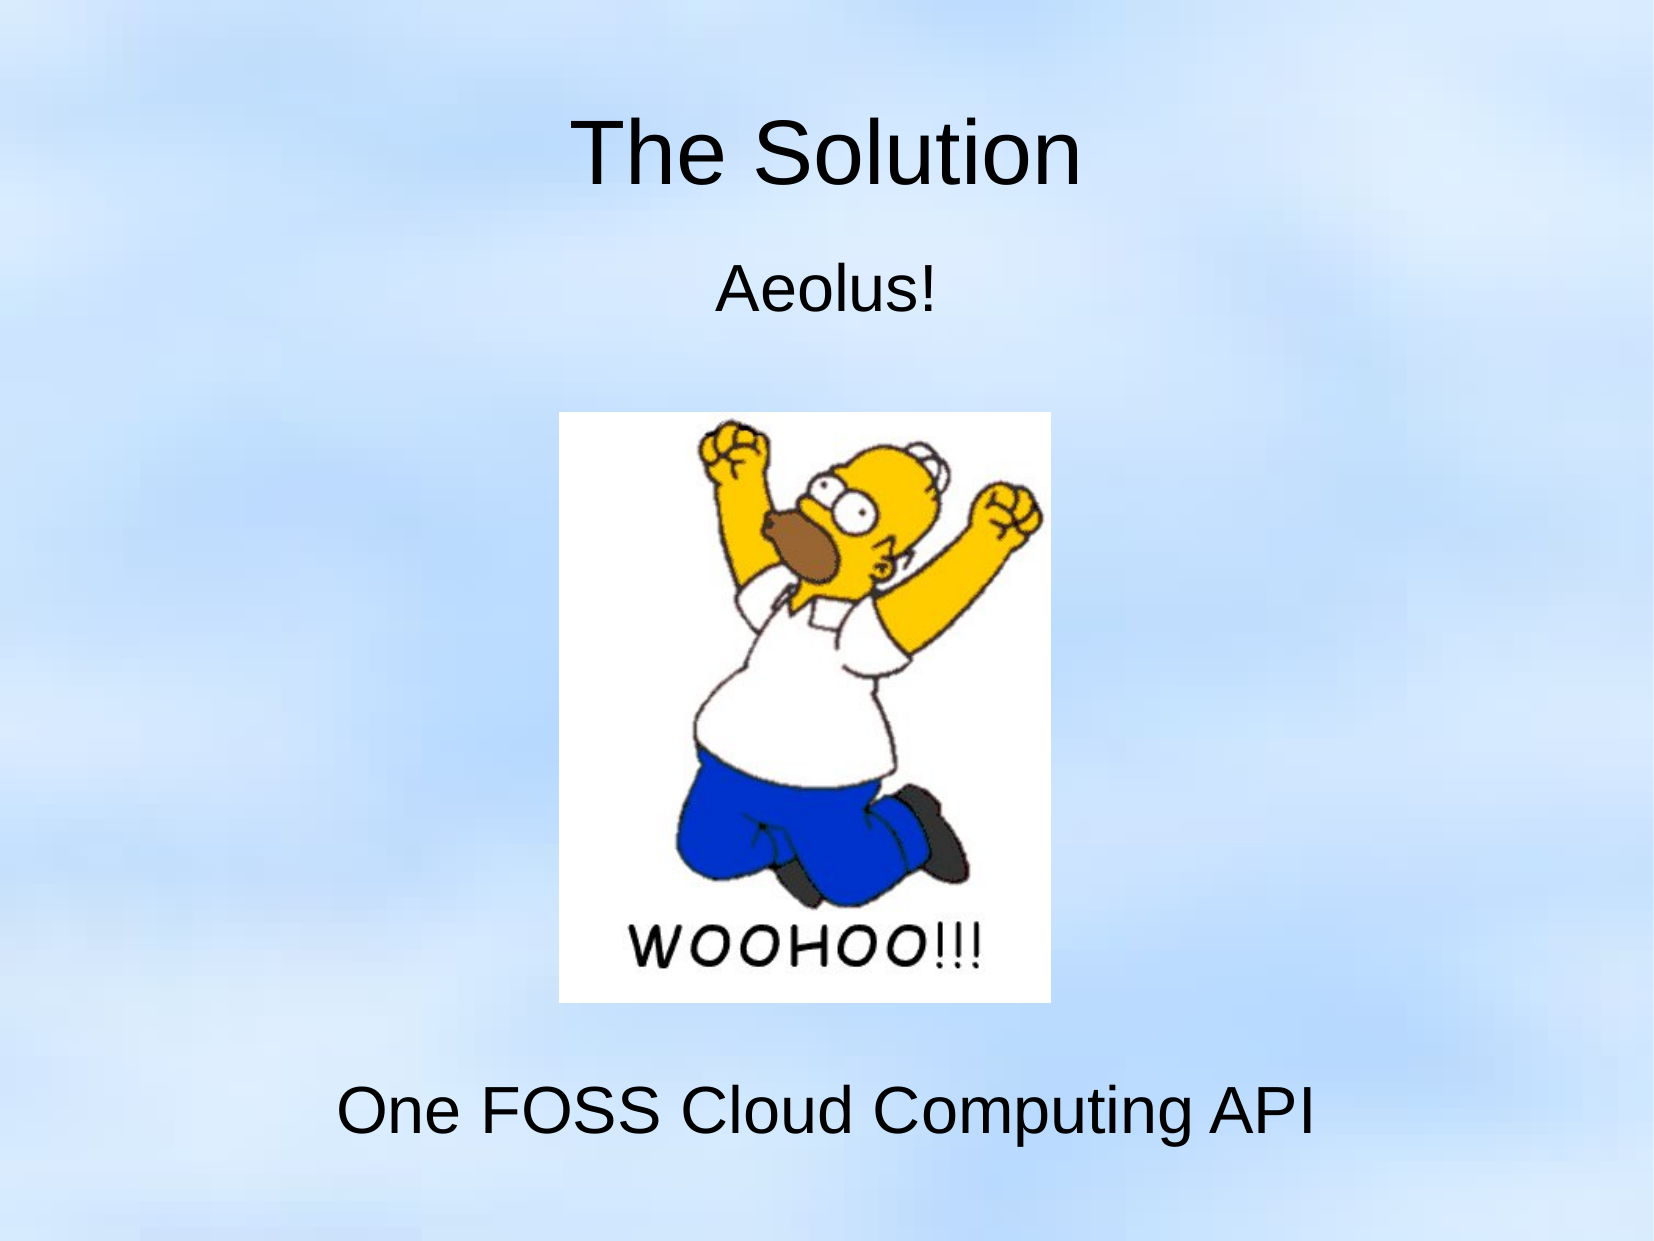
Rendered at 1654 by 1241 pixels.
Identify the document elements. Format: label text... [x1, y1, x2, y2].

title The Solution [82, 49, 1571, 250]
subtitle Aeolus! One FOSS Cloud Computing API [82, 250, 1571, 1149]
picture [0, 0, 1654, 1241]
